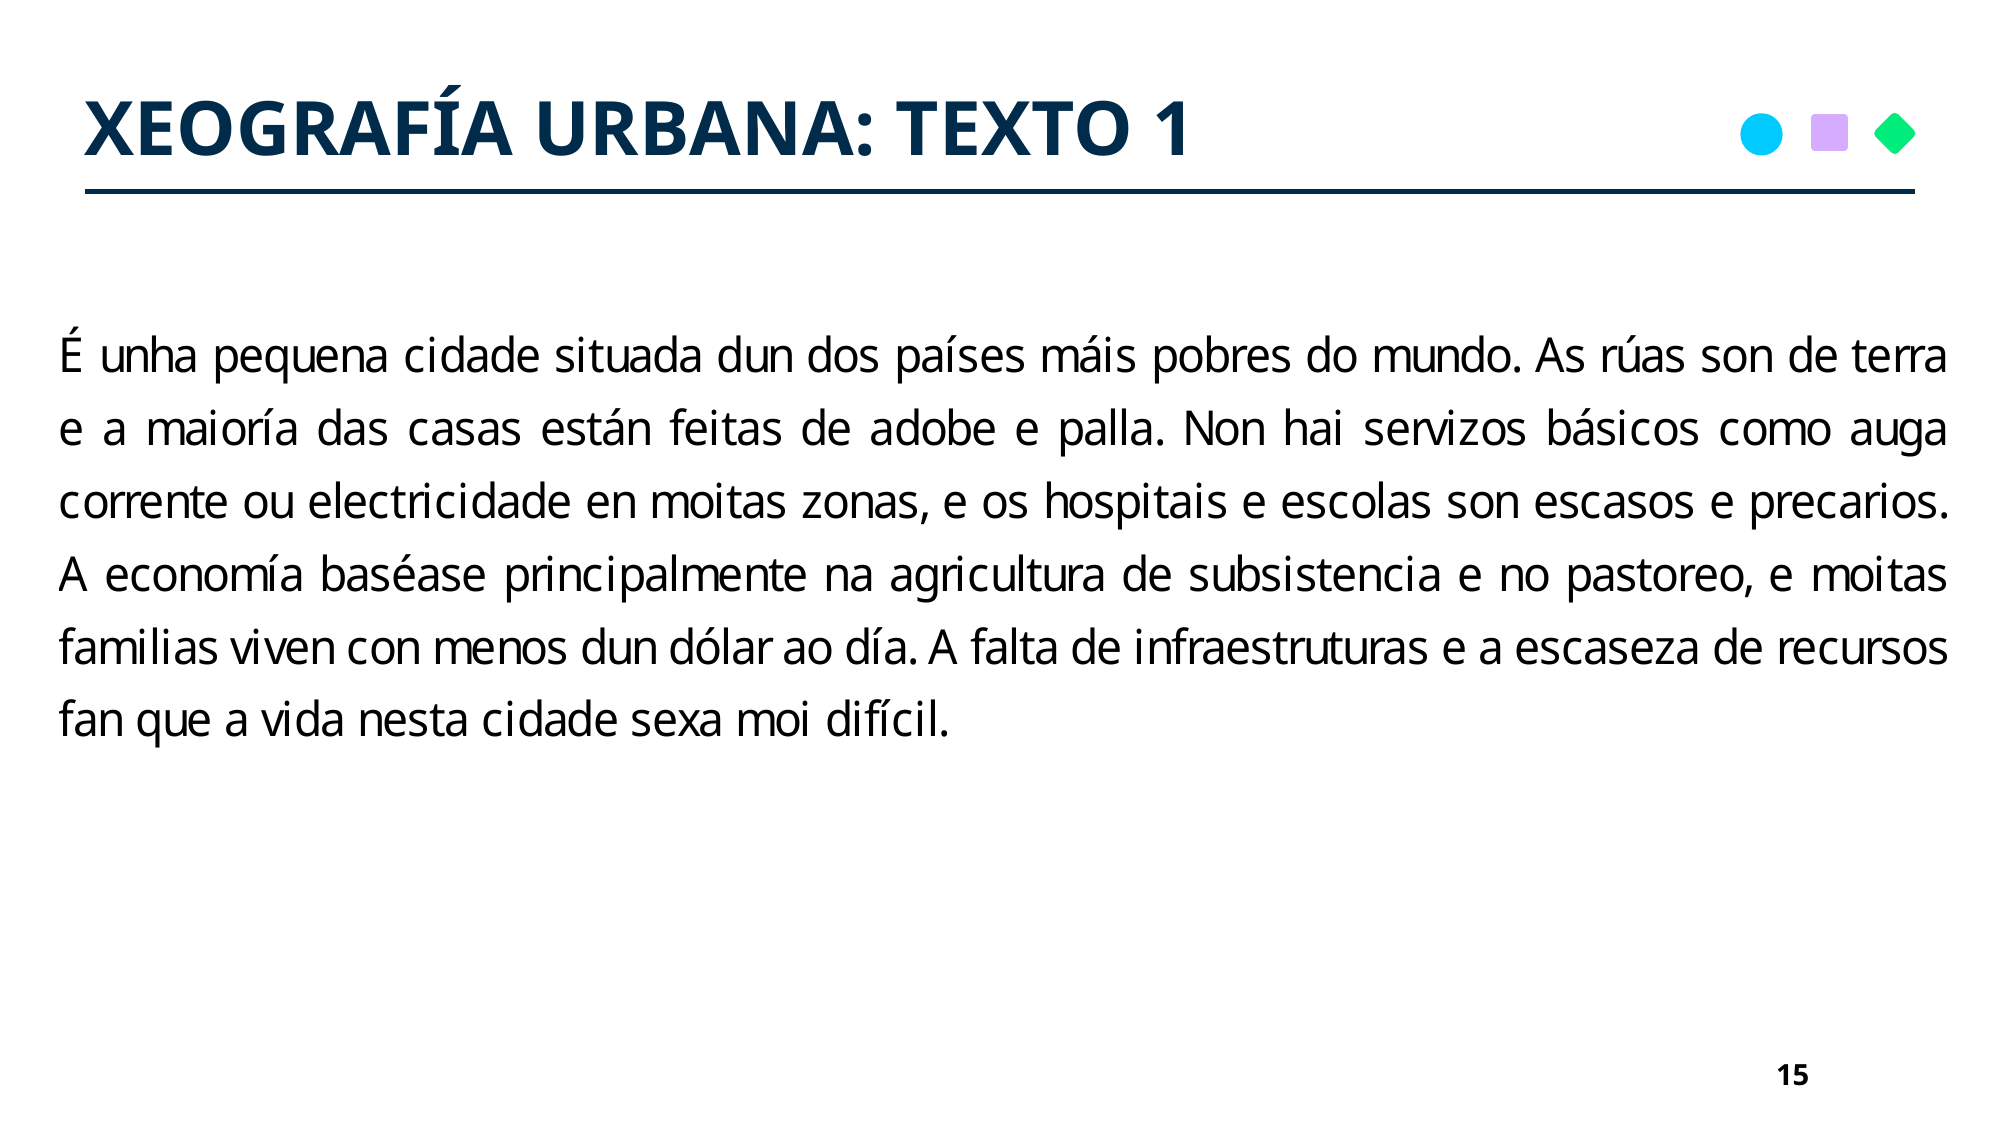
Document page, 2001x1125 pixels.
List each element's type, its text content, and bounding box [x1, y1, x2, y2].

title XEOGRAFÍA URBANA: TEXTO 1 [84, 29, 1601, 178]
picture [59, 324, 1949, 798]
